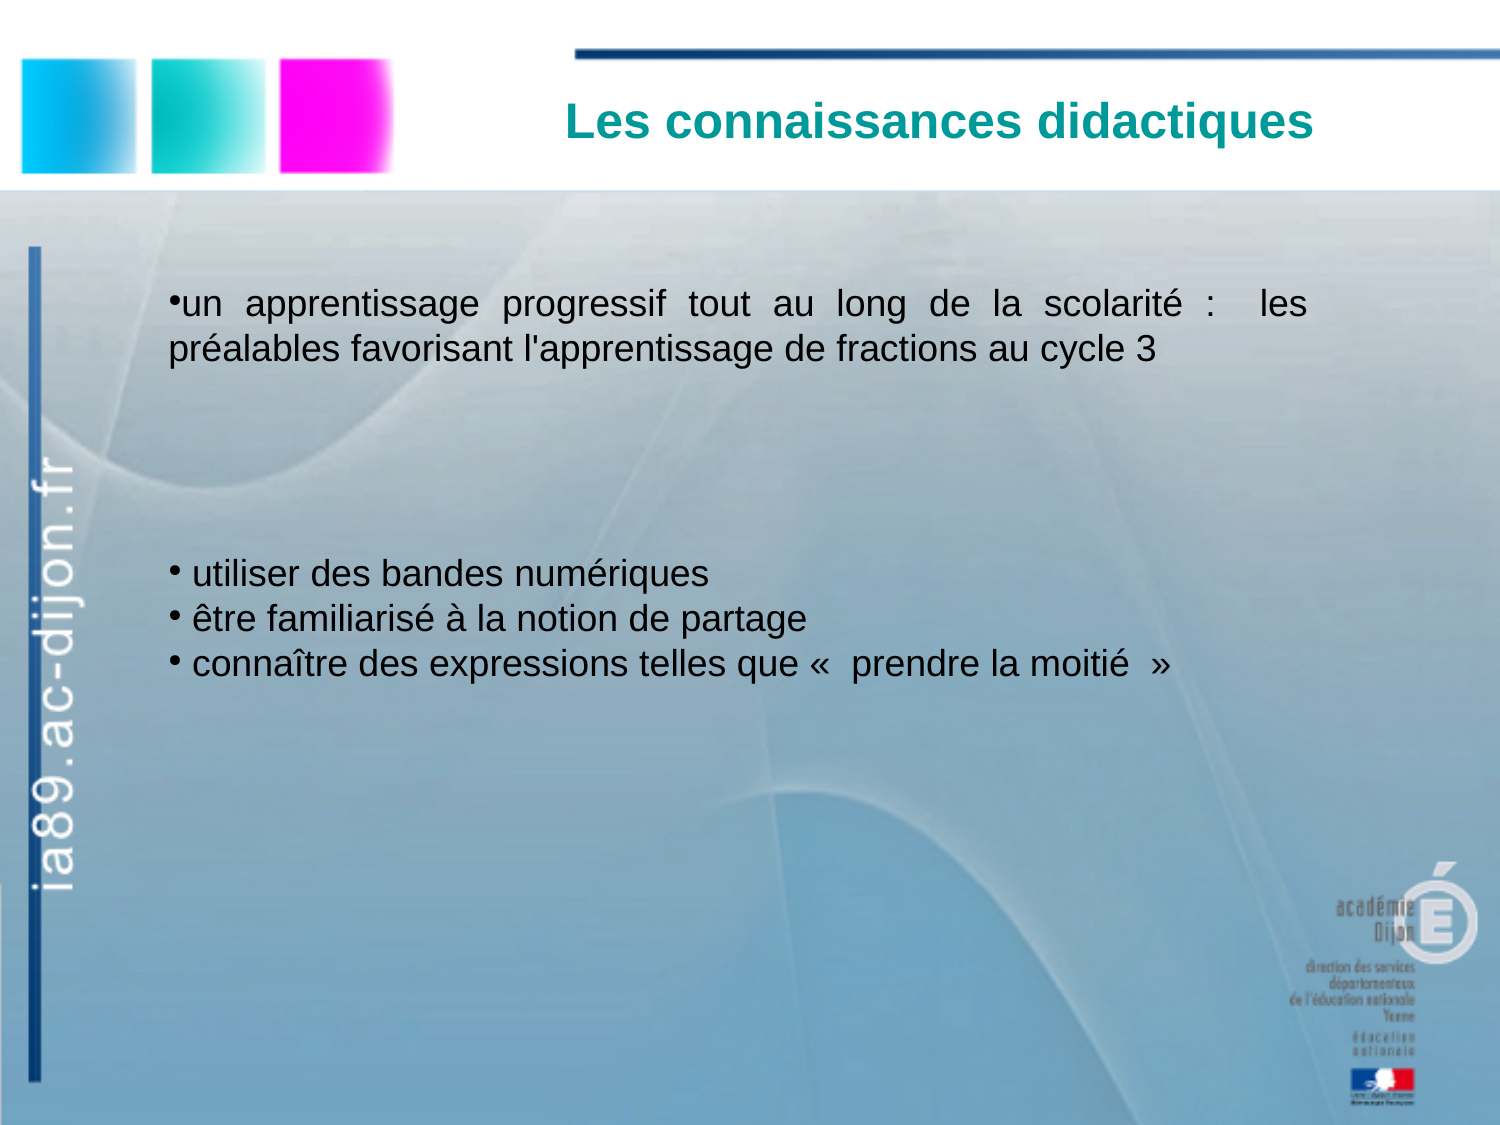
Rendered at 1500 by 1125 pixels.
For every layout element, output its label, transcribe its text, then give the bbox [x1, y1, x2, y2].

list [123, 373, 1427, 799]
title Les connaissances didactiques [454, 42, 1425, 200]
picture [0, 0, 1500, 1125]
text_box un apprentissage progressif tout au long de la scolarité : les préalables favorisant l'apprentissage de fractions au cycle 3 utiliser des bandes numériques être familiarisé à la notion de partage connaître des expressions telles que « prendre la moitié » [153, 271, 1323, 692]
